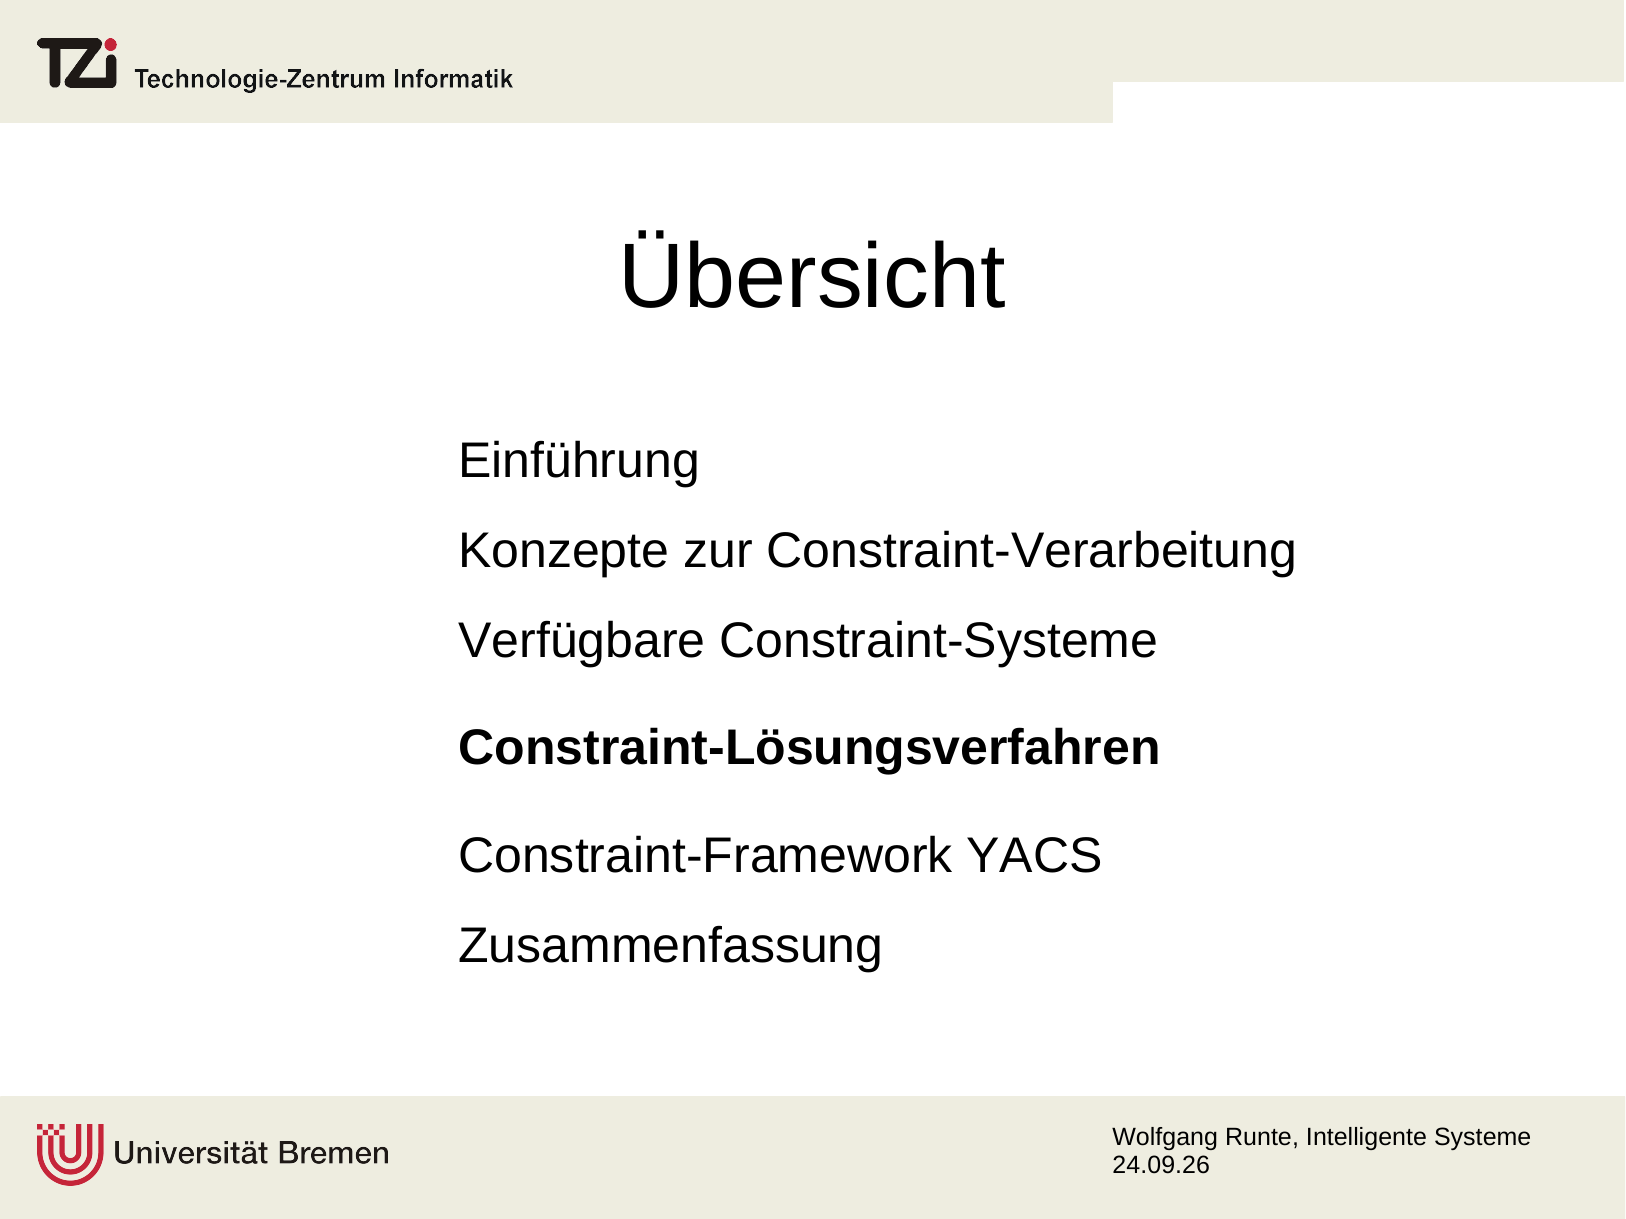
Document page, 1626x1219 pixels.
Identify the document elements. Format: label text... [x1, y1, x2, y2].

picture [37, 1124, 388, 1186]
title Übersicht [112, 162, 1513, 393]
list Einführung Konzepte zur Constraint-Verarbeitung Verfügbare Constraint-Systeme Constraint-Lösungsverfahren Constraint-Framework YACS Zusammenfassung [458, 433, 1442, 977]
picture [37, 38, 513, 93]
